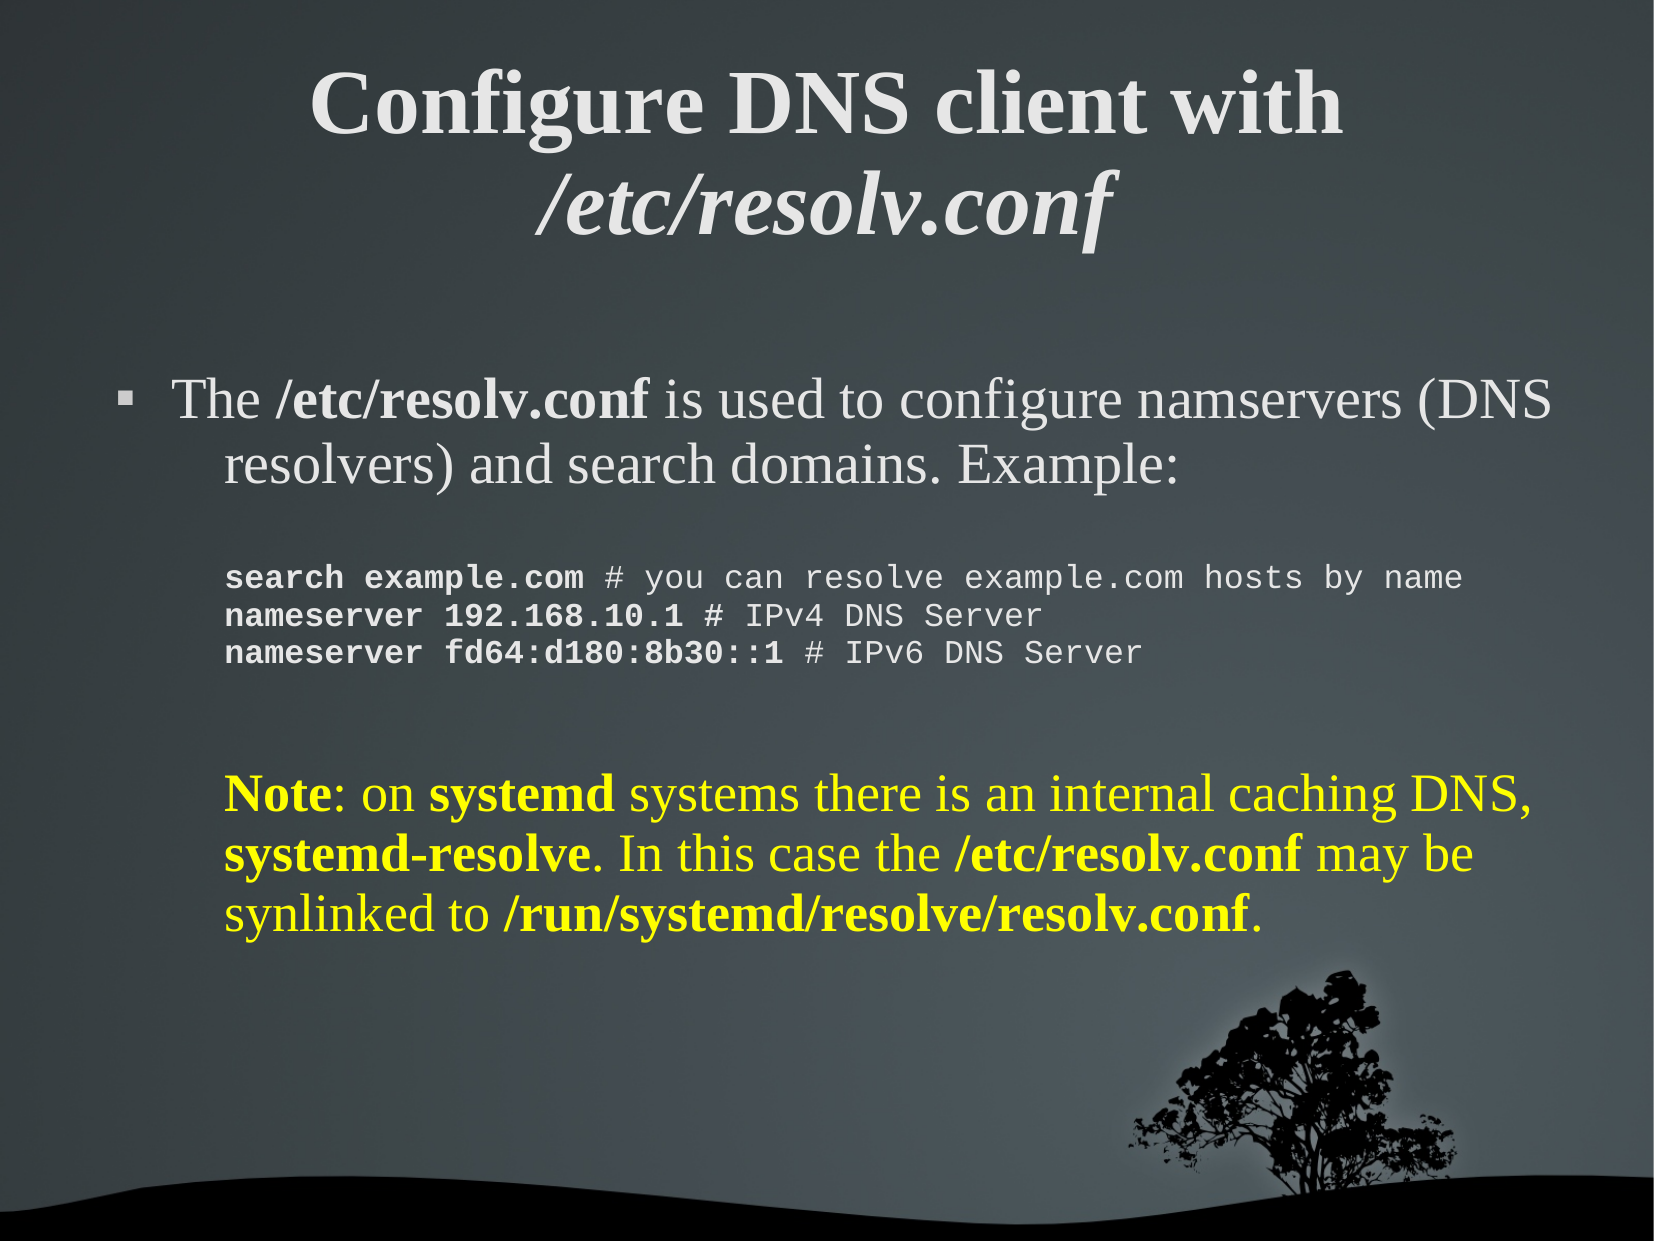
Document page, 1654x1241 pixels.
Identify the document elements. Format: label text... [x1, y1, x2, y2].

picture [0, 0, 1654, 1241]
list The /etc/resolv.conf is used to configure namservers (DNS resolvers) and search domains. Example: search example.com # you can resolve example.com hosts by name nameserver 192.168.10.1 # IPv4 DNS Server nameserver fd64:d180:8b30::1 # IPv6 DNS Server Note: on systemd systems there is an internal caching DNS, systemd-resolve. In this case the /etc/resolv.conf may be synlinked to /run/systemd/resolve/resolv.conf. [82, 290, 1571, 1200]
title Configure DNS client with /etc/resolv.conf [82, 33, 1571, 273]
